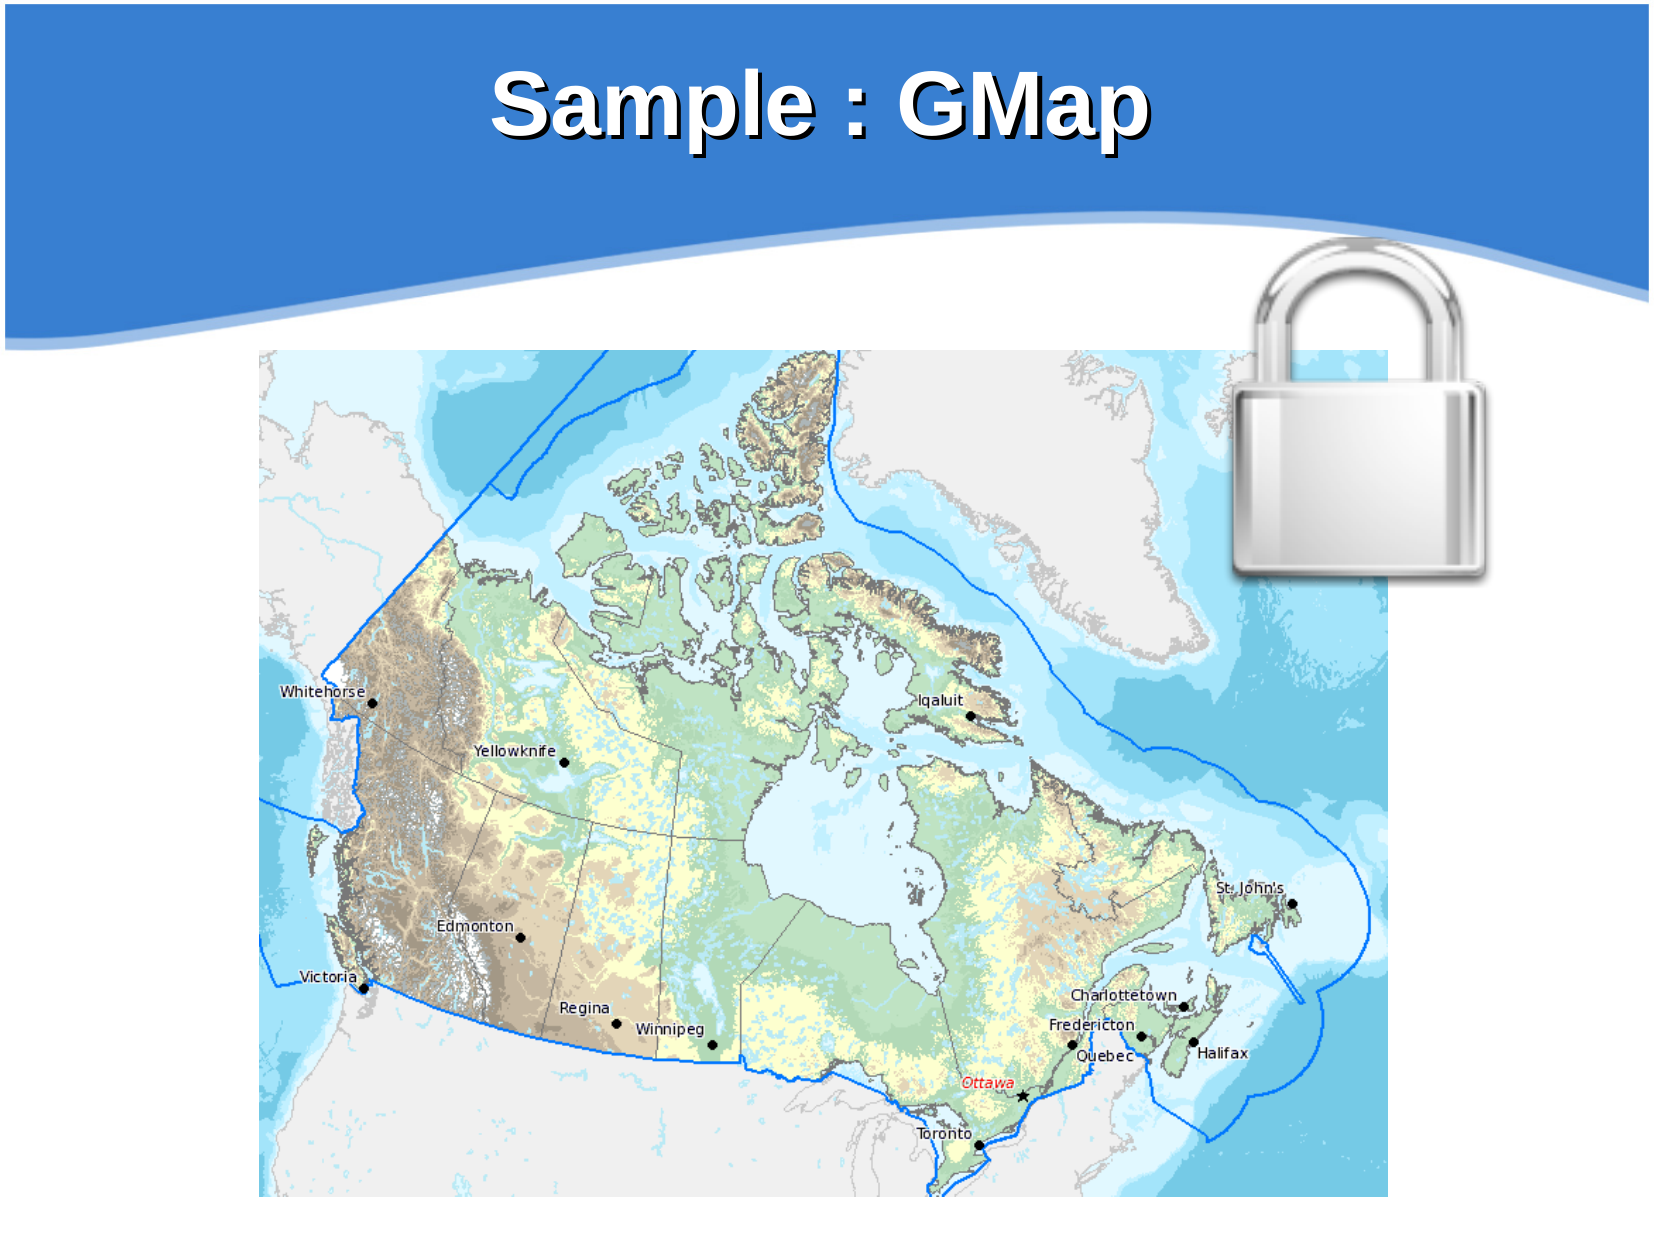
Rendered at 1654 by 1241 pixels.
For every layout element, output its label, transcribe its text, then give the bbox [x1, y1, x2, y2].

title Sample : GMap [76, 0, 1565, 208]
picture [0, 0, 1654, 1241]
